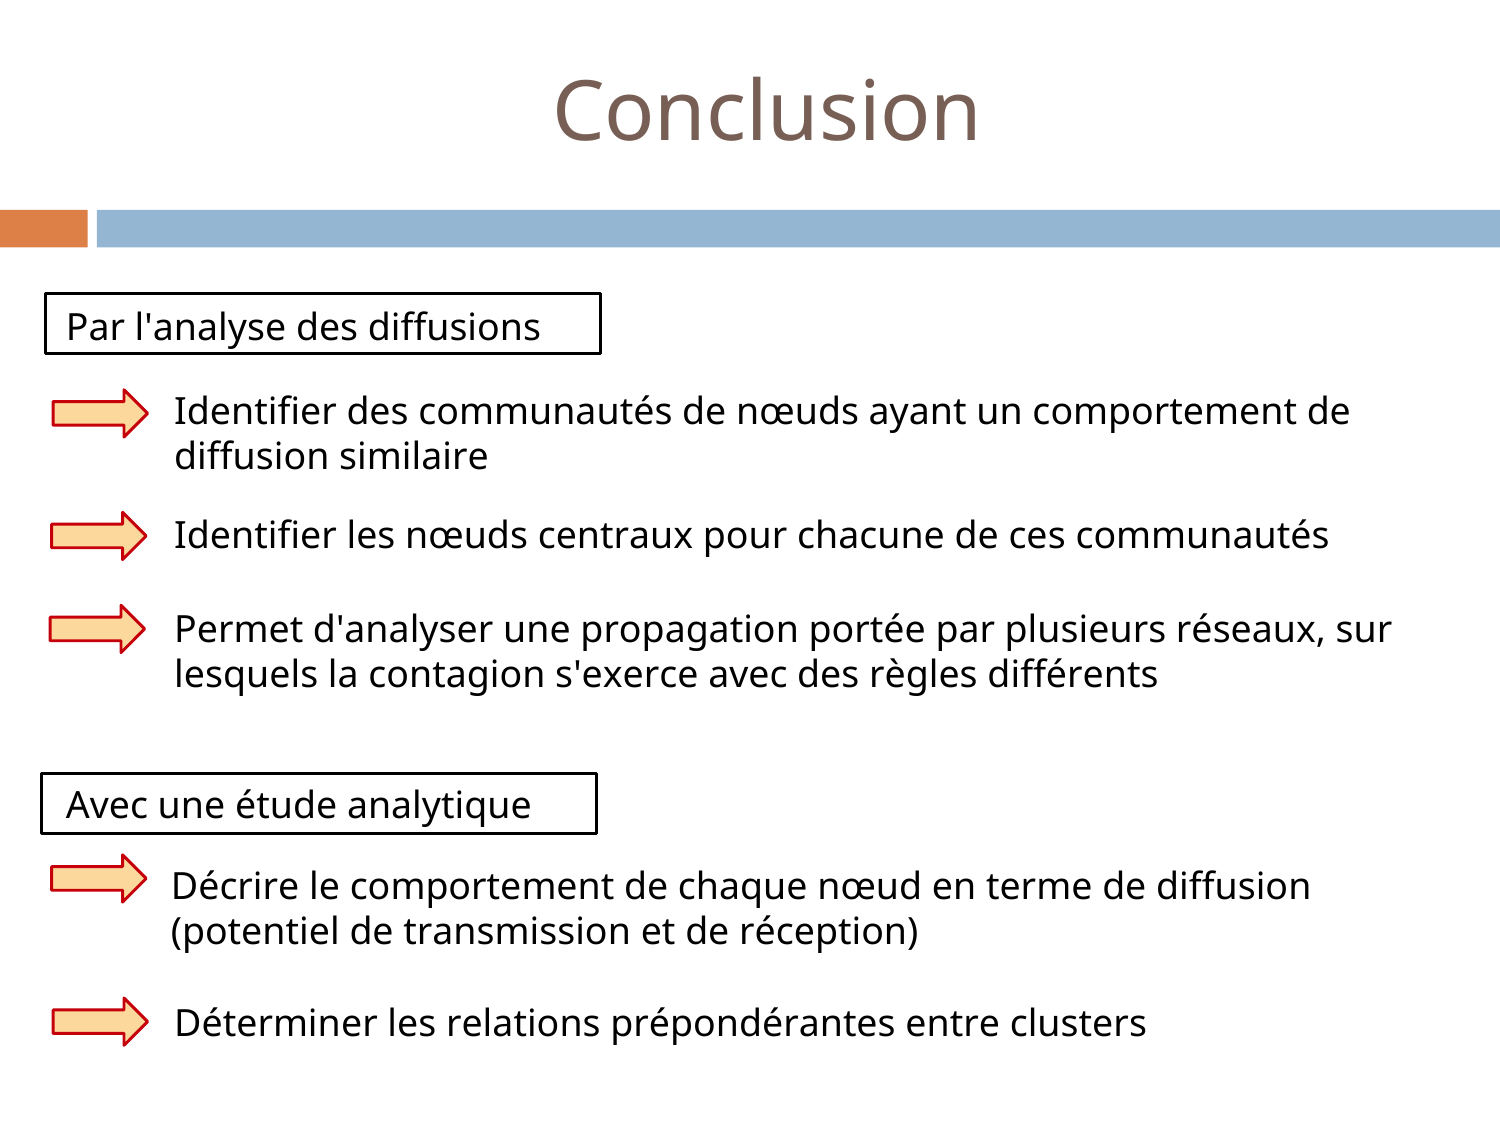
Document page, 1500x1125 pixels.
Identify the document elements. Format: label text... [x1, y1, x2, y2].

text_box [53, 389, 148, 438]
text_box [53, 998, 148, 1046]
text_box Décrire le comportement de chaque nœud en terme de diffusion (potentiel de transmission et de réception) [156, 854, 1447, 960]
text_box Par l'analyse des diffusions [51, 295, 591, 352]
text_box Identifier les nœuds centraux pour chacune de ces communautés [159, 503, 1483, 597]
text_box [51, 854, 147, 903]
text_box Identifier des communautés de nœuds ayant un comportement de diffusion similaire [159, 379, 1471, 485]
text_box Conclusion [0, 13, 1500, 201]
text_box Avec une étude analytique [51, 775, 591, 832]
text_box Déterminer les relations prépondérantes entre clusters [159, 991, 1270, 1052]
text_box [51, 512, 147, 560]
text_box Permet d'analyser une propagation portée par plusieurs réseaux, sur lesquels la contagion s'exerce avec des règles différents [159, 597, 1483, 709]
text_box [50, 605, 145, 653]
